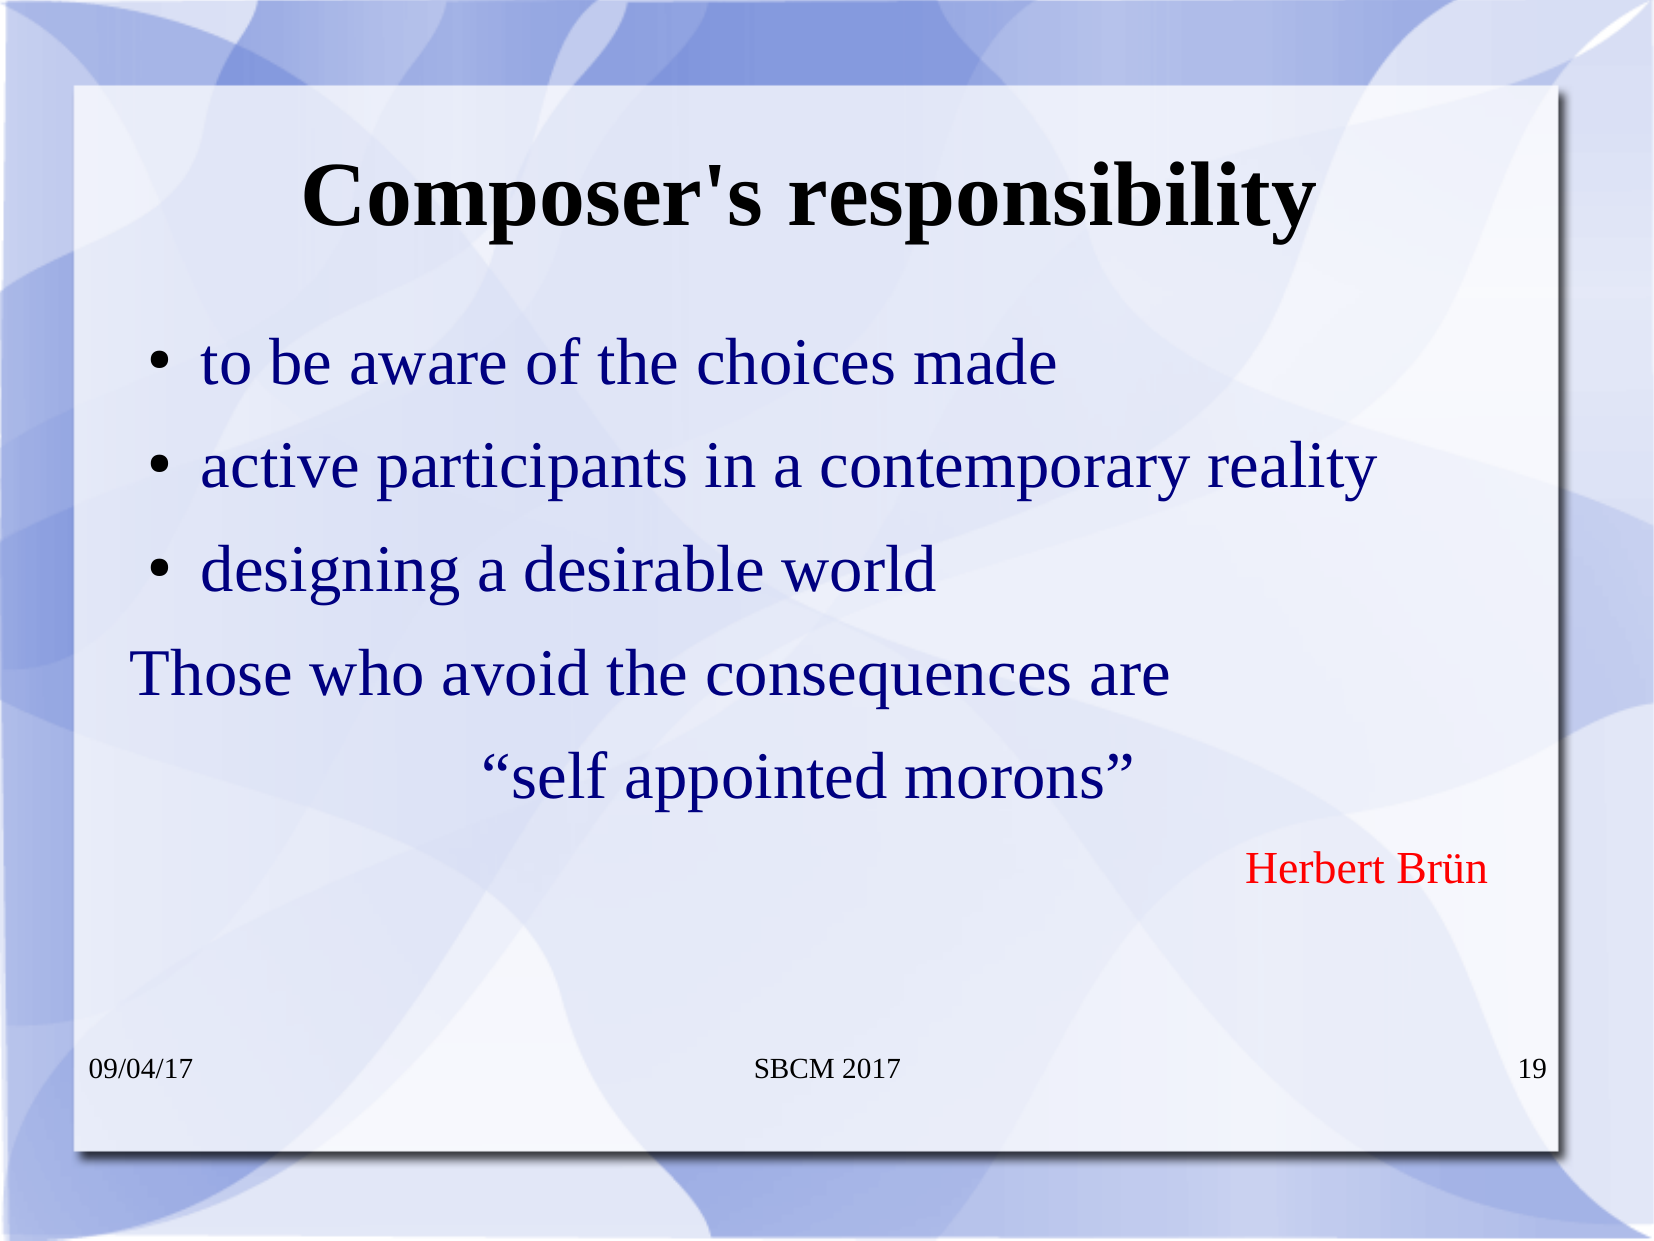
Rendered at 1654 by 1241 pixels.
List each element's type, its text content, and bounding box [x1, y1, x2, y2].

picture [0, 0, 1654, 1241]
title Composer's responsibility [82, 98, 1536, 291]
list to be aware of the choices made active participants in a contemporary reality designing a desirable world Those who avoid the consequences are “self appointed morons” Herbert Brün [129, 324, 1489, 960]
